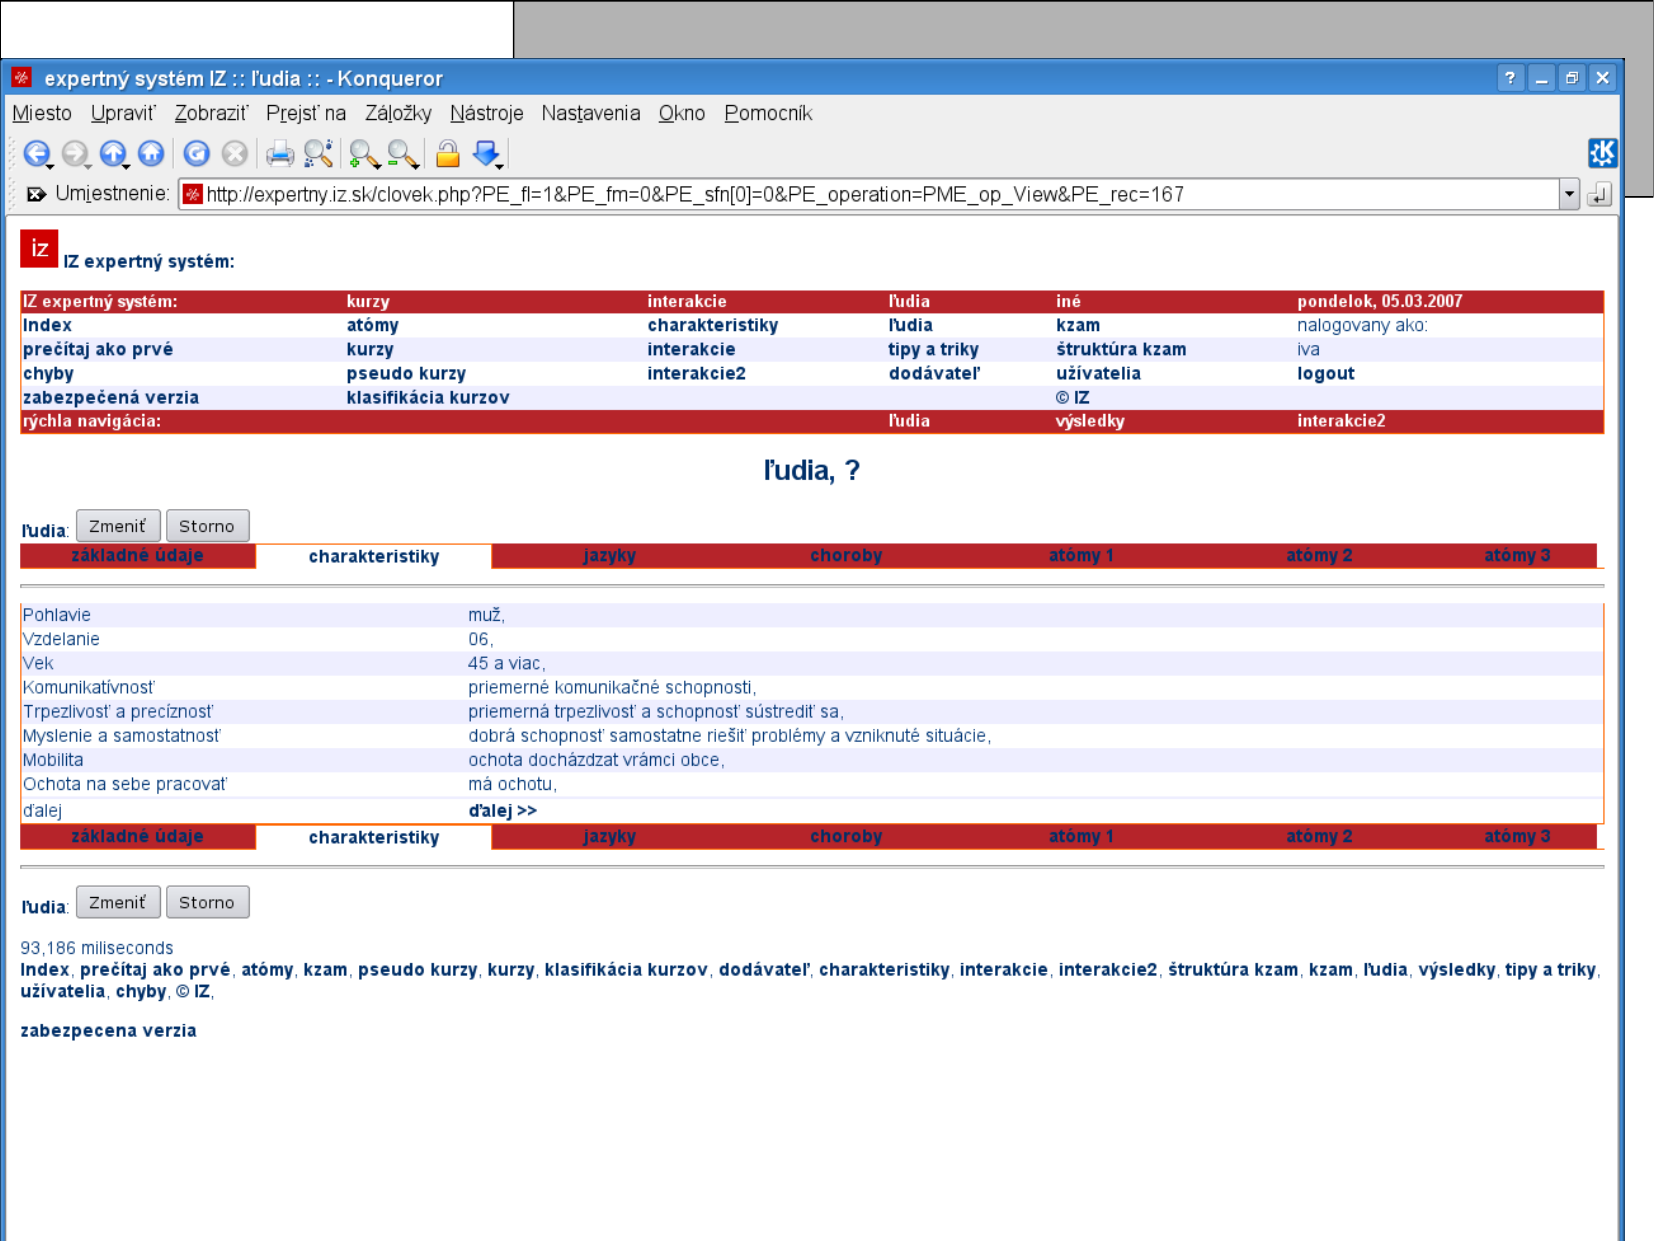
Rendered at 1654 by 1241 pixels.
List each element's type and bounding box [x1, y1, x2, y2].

picture [0, 6, 1625, 1241]
text_box [0, 0, 1654, 197]
